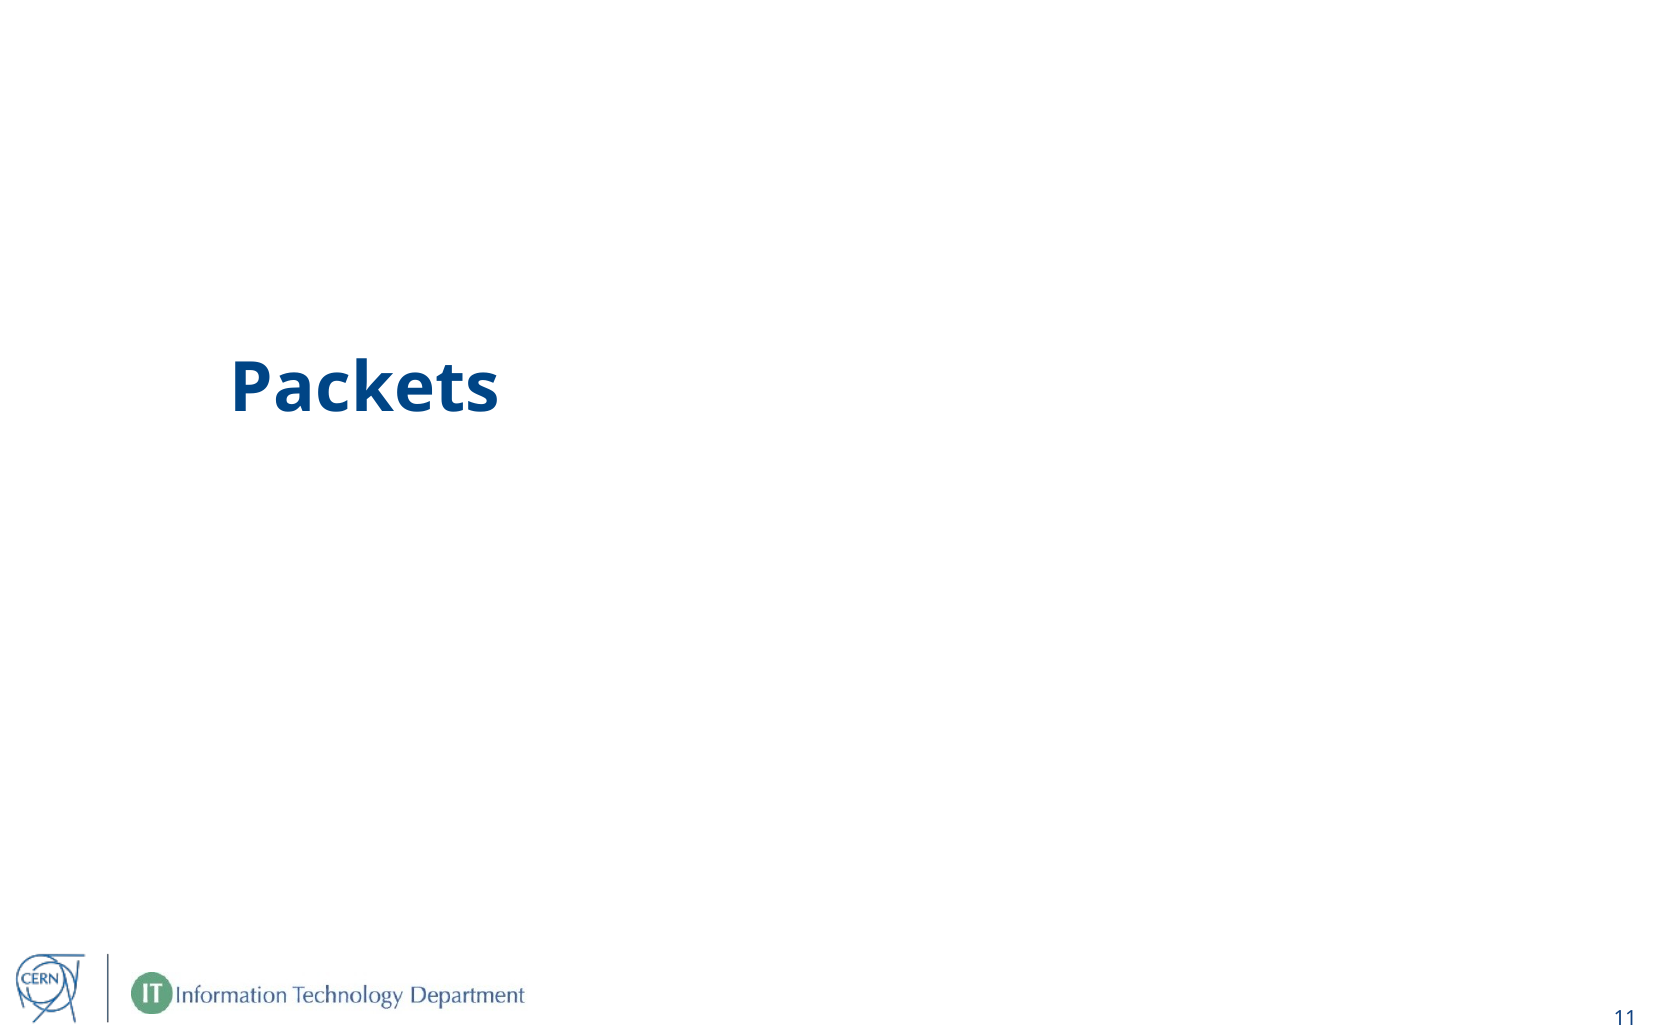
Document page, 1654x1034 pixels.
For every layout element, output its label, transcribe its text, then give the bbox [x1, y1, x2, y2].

picture [131, 972, 774, 1014]
picture [36, 1002, 50, 1009]
picture [16, 985, 64, 1032]
title Packets [229, 309, 648, 460]
